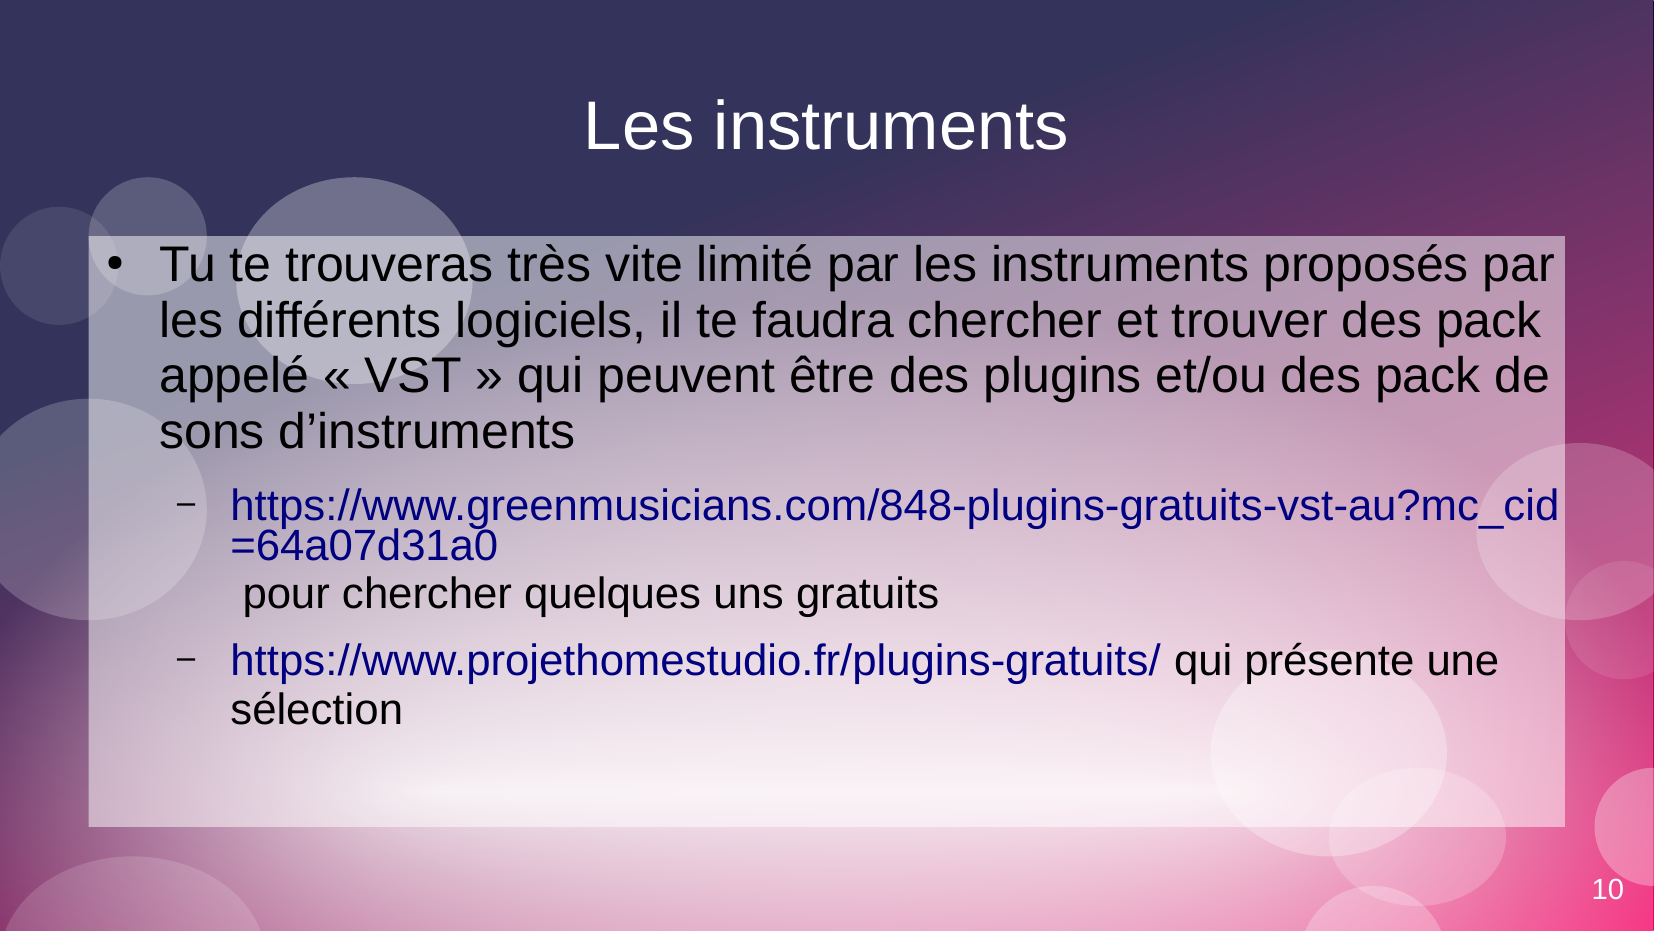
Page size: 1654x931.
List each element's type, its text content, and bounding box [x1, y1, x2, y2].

title Les instruments [88, 44, 1565, 207]
list Tu te trouveras très vite limité par les instruments proposés par les différents logiciels, il te faudra chercher et trouver des pack appelé « VST » qui peuvent être des plugins et/ou des pack de sons d’instruments https://www.greenmusicians.com/848-plugins-gratuits-vst-au?mc_cid=64a07d31a0 pour chercher quelques uns gratuits https://www.projethomestudio.fr/plugins-gratuits/ qui présente une sélection [88, 236, 1565, 827]
